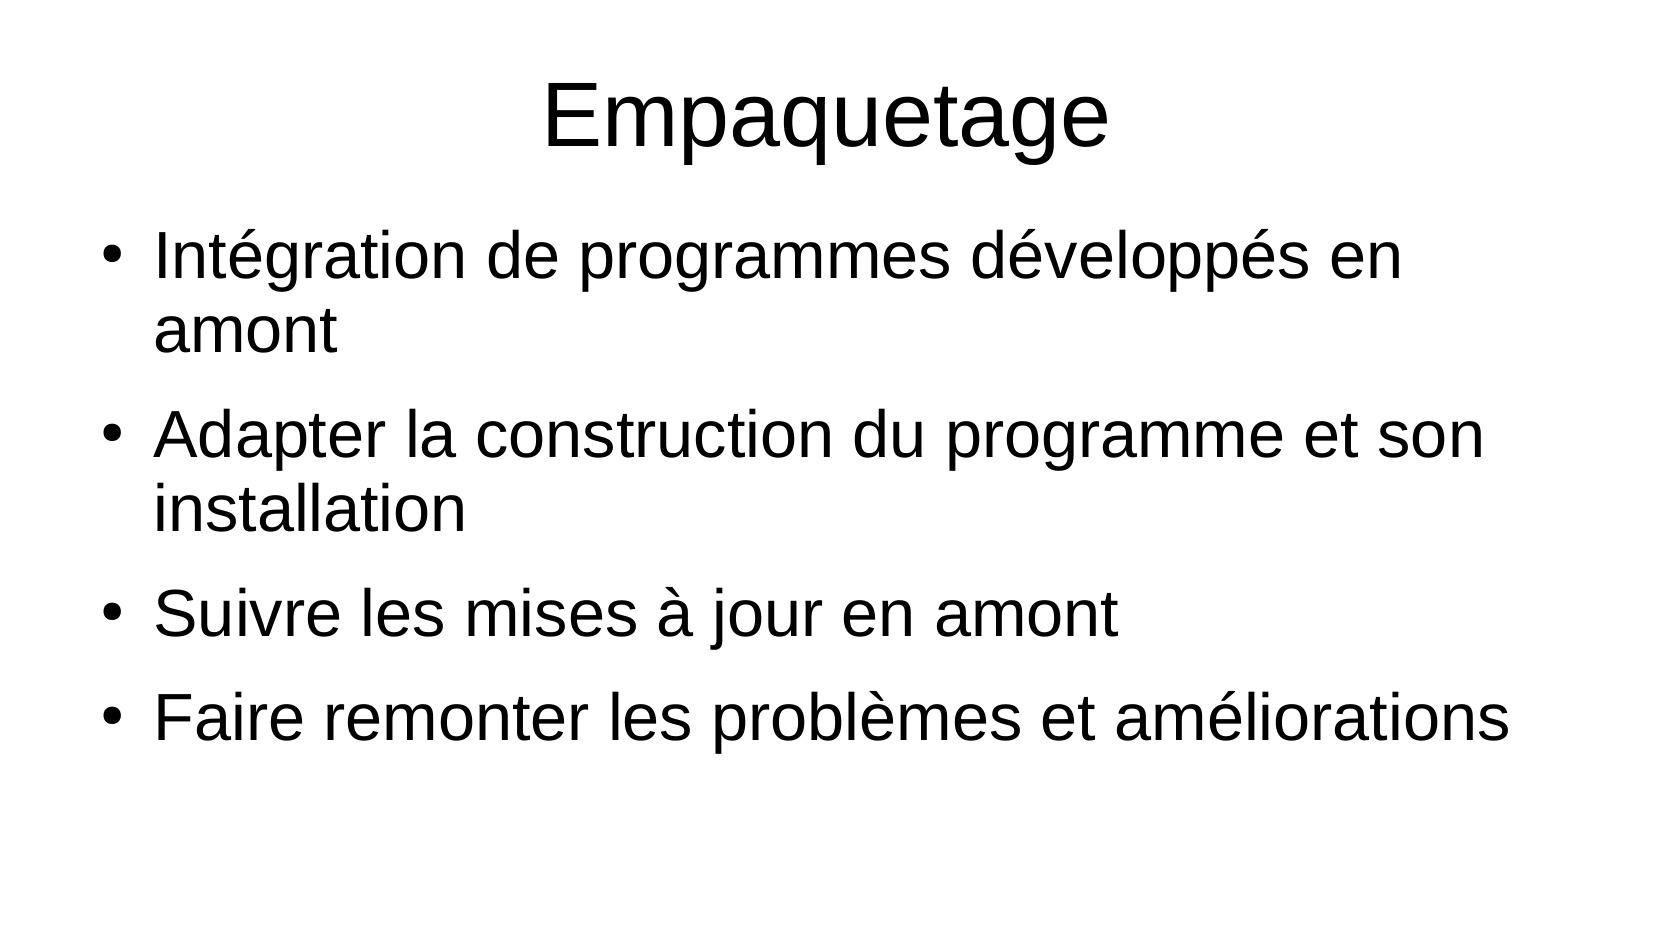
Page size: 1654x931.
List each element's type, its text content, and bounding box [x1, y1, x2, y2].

list Intégration de programmes développés en amont Adapter la construction du programme et son installation Suivre les mises à jour en amont Faire remonter les problèmes et améliorations [82, 217, 1571, 758]
title Empaquetage [82, 37, 1571, 193]
